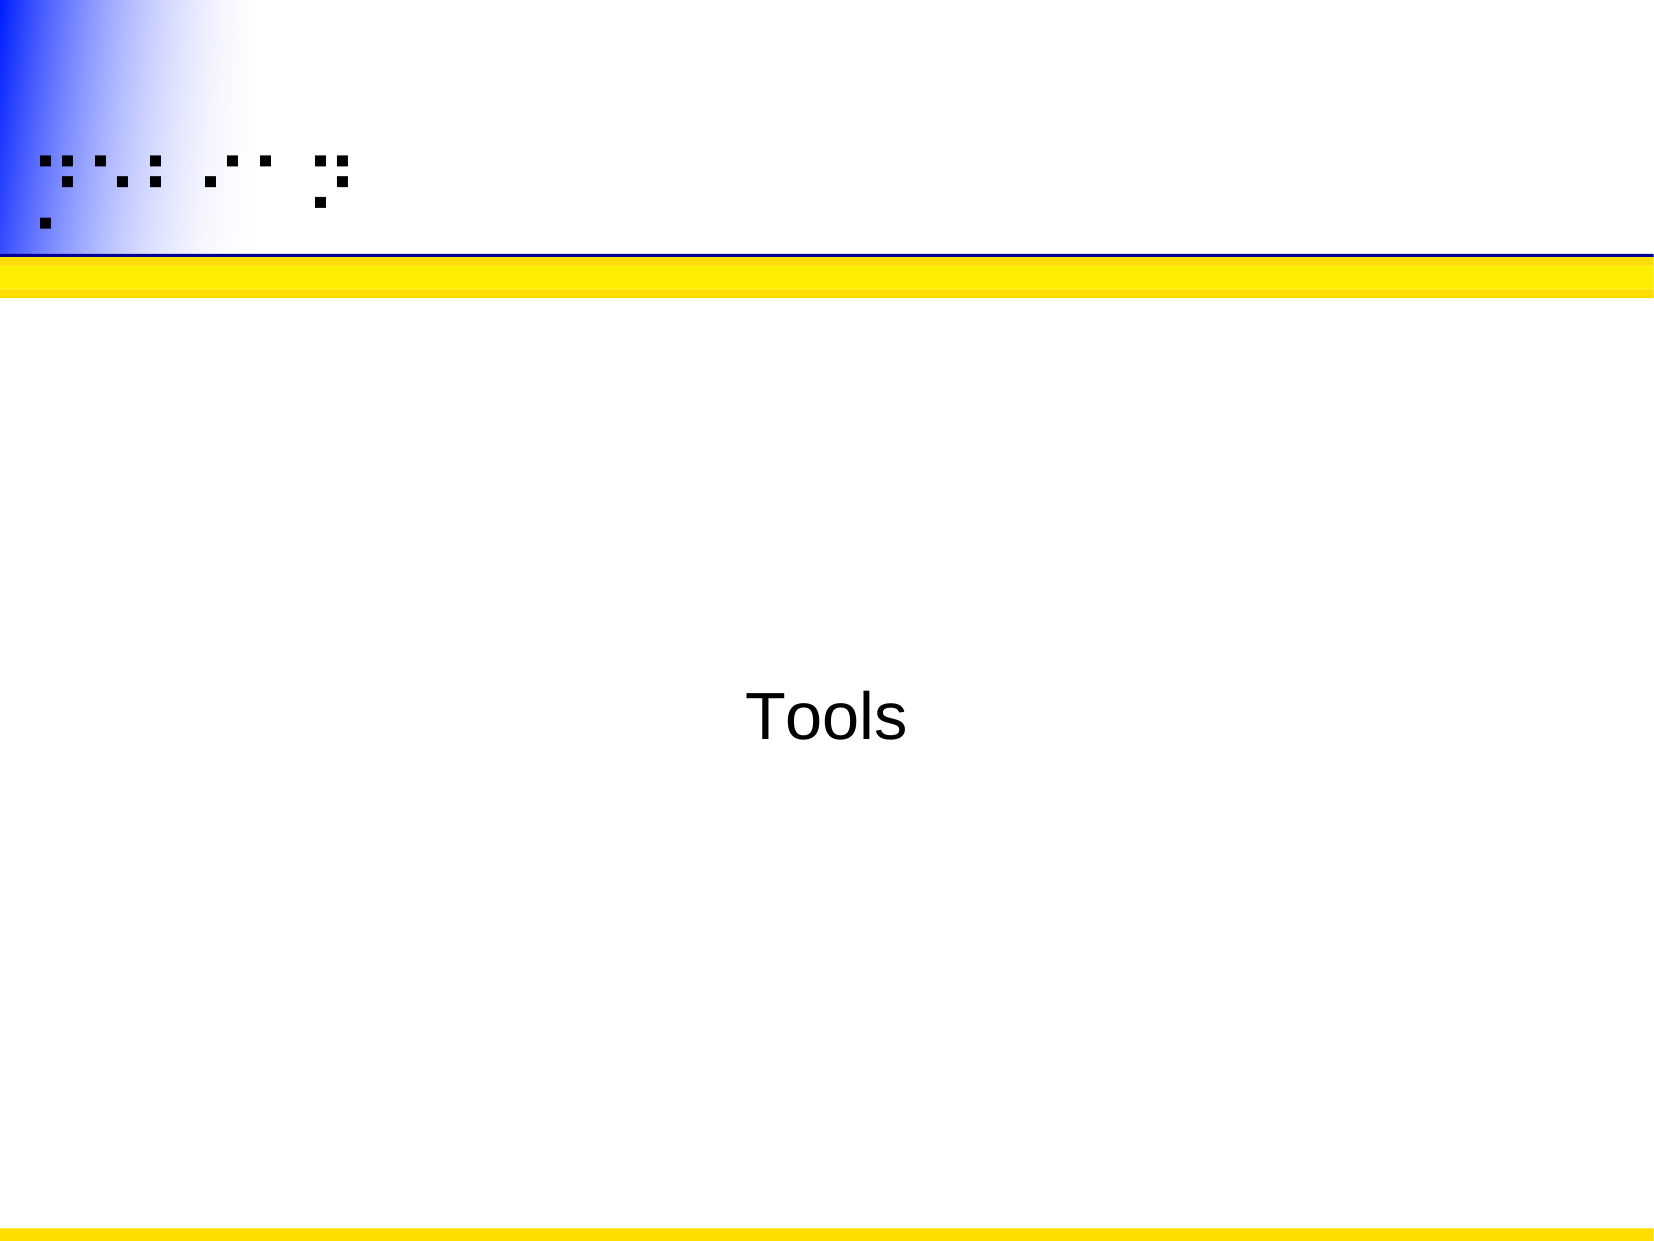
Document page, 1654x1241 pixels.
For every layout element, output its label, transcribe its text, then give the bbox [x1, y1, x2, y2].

subtitle Tools [82, 314, 1571, 1119]
